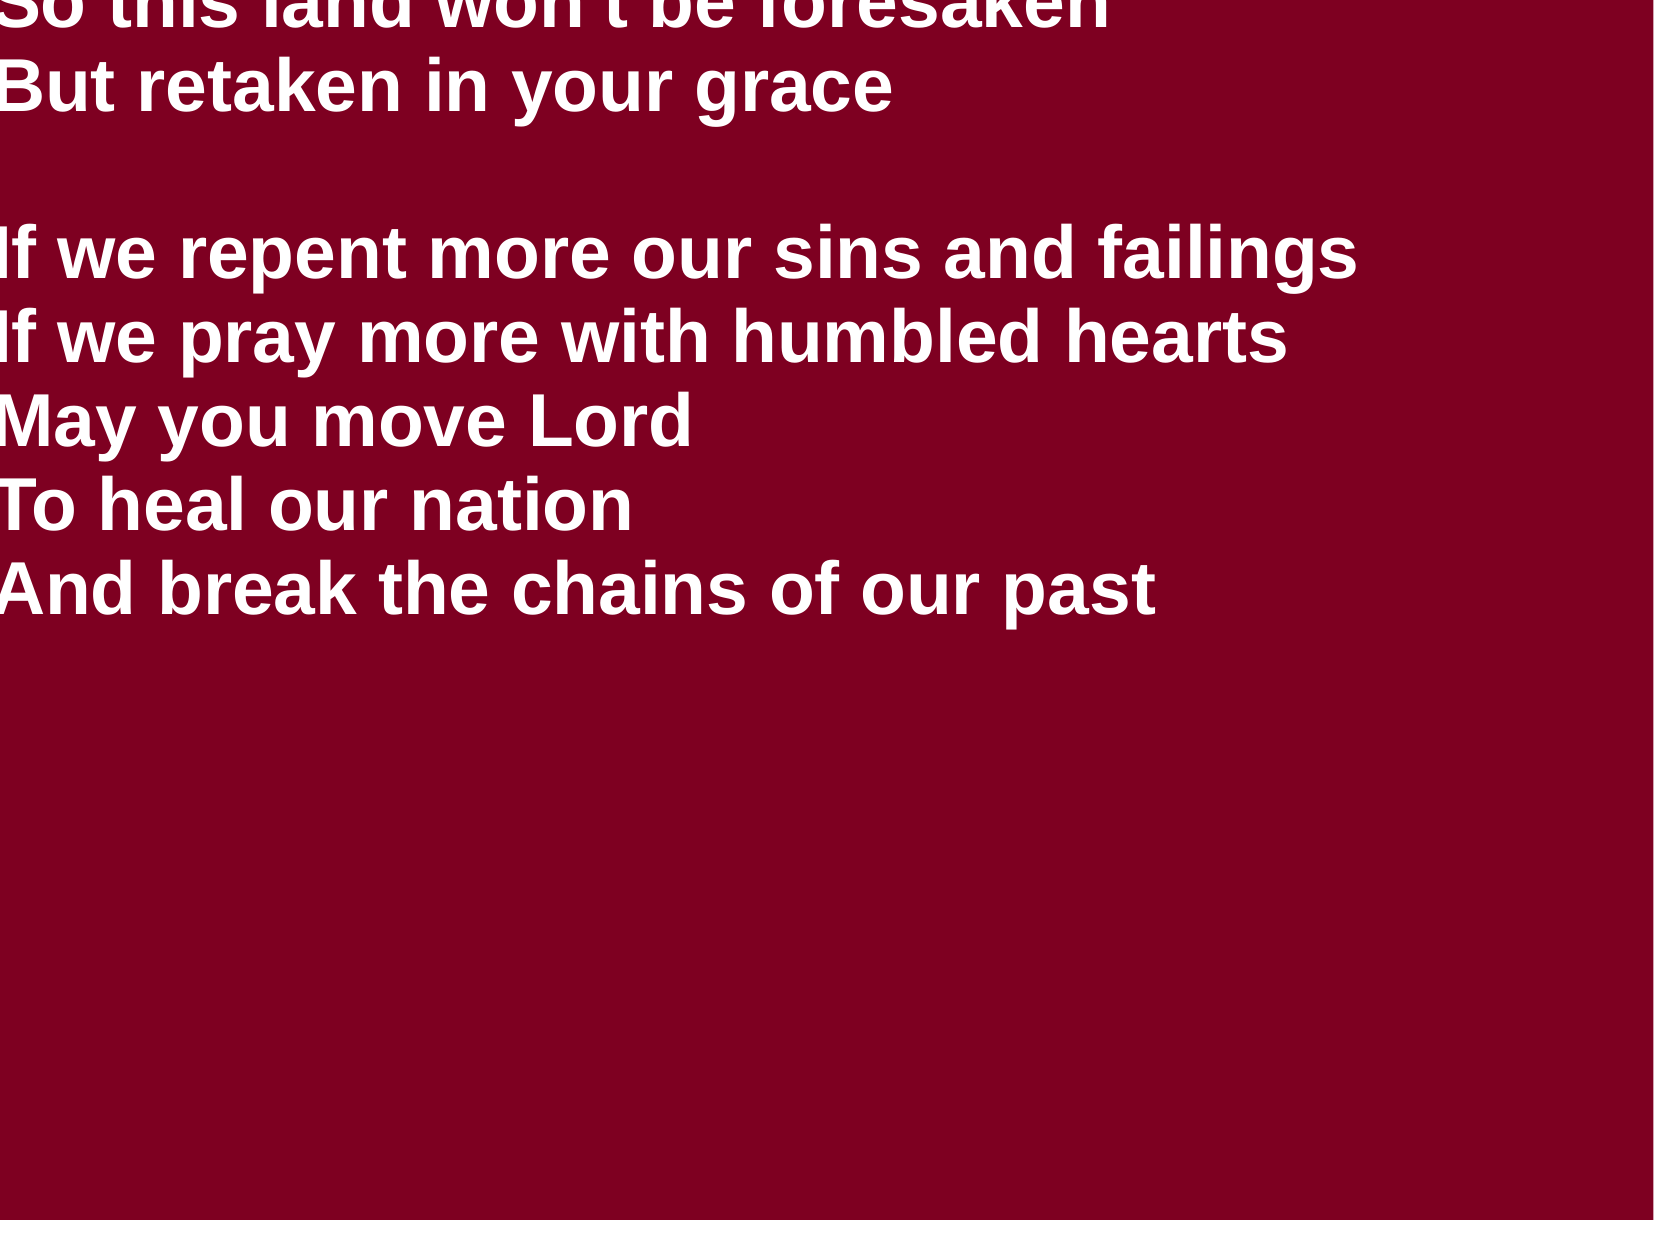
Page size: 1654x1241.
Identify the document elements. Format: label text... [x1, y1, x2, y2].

text_box Empower us Jesus for our nation Empower us Jesus for our own sake So this land won't be foresaken But retaken in your grace If we repent more our sins and failings If we pray more with humbled hearts May you move Lord To heal our nation And break the chains of our past [0, 0, 1654, 1220]
